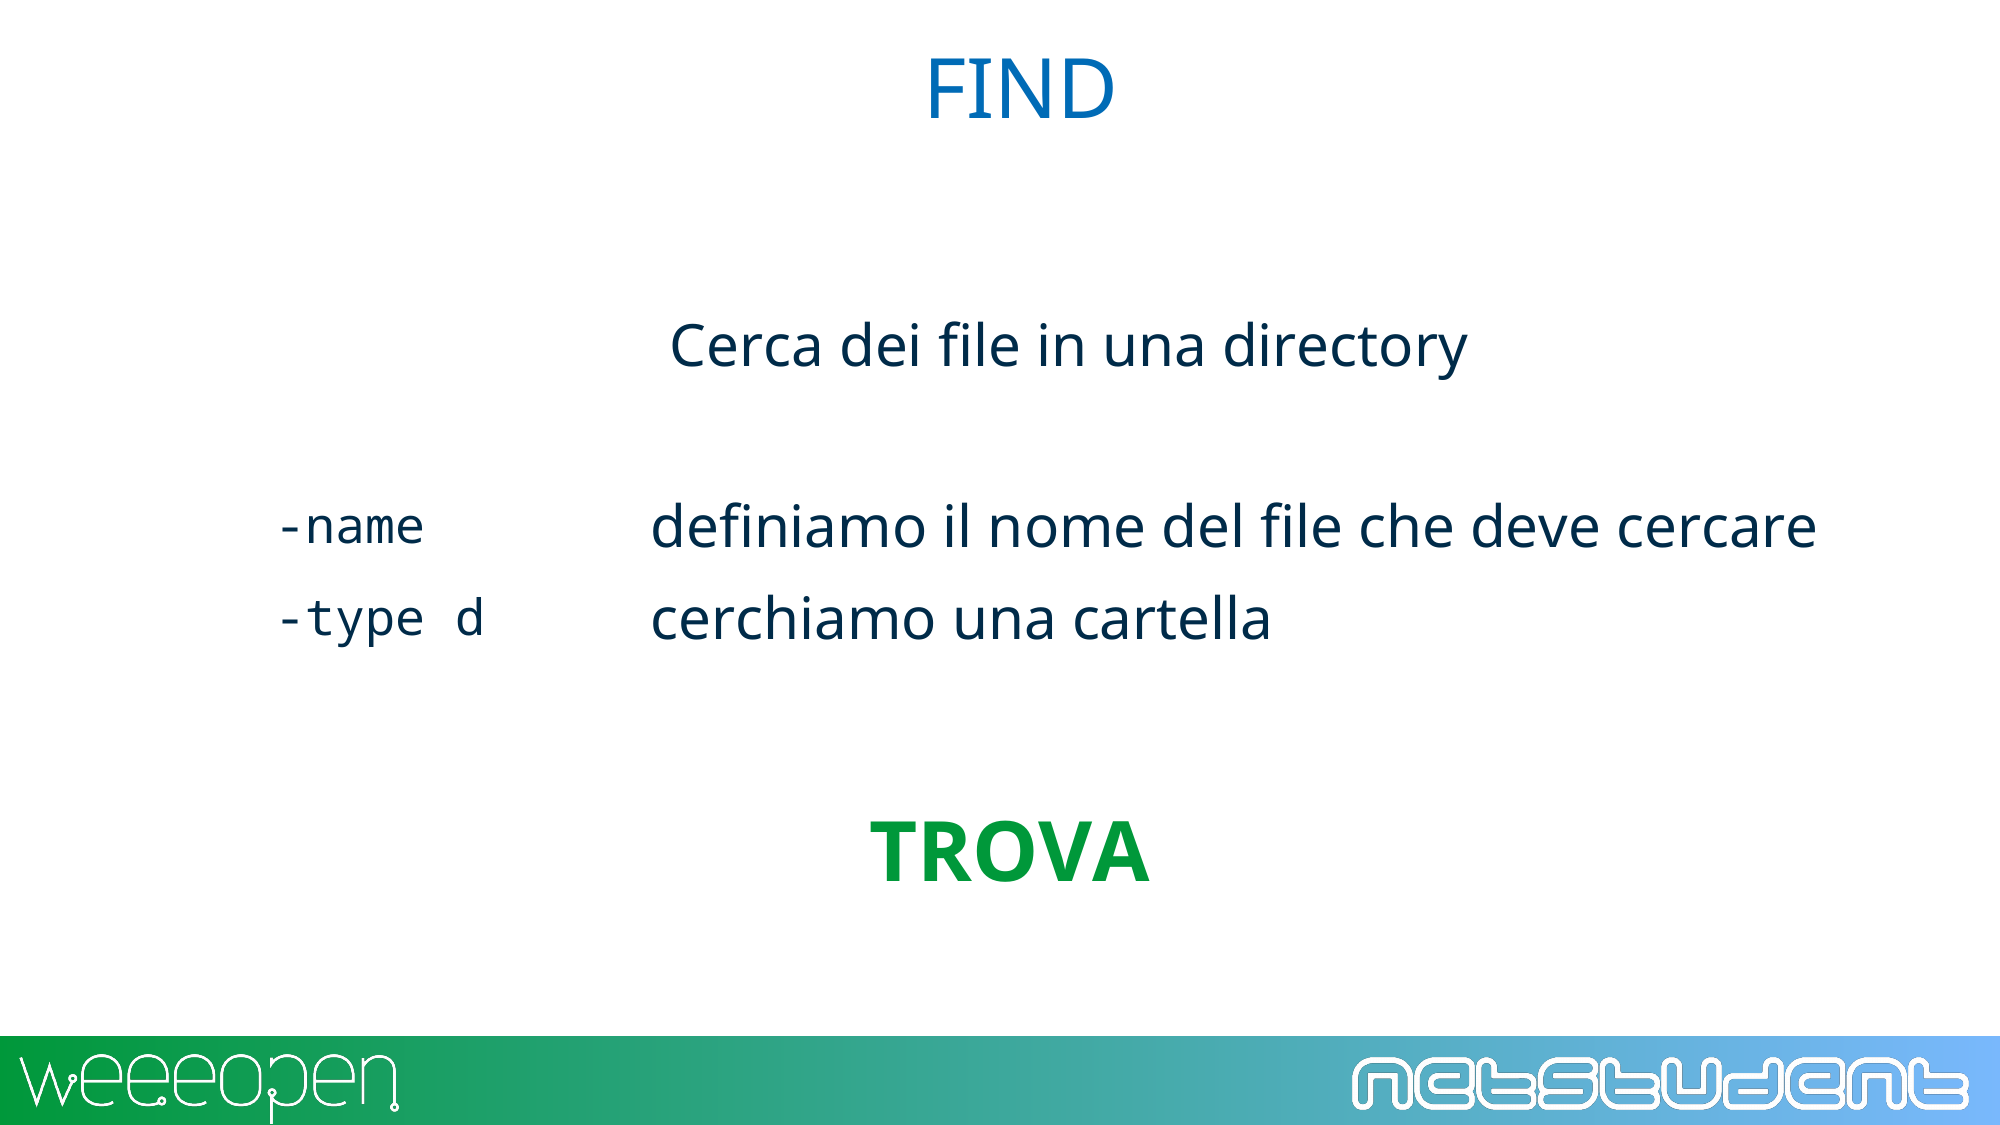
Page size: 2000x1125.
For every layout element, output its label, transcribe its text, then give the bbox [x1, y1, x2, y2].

text_box TROVA [869, 792, 1128, 890]
text_box cerchiamo una cartella [650, 577, 1165, 646]
text_box -type d [275, 581, 562, 650]
text_box FIND [923, 29, 1073, 128]
picture [1352, 1057, 1969, 1110]
text_box Cerca dei file in una directory [670, 304, 1333, 373]
text_box -name [275, 489, 439, 581]
text_box [0, 1036, 2000, 1125]
text_box definiamo il nome del file che deve cercare [650, 485, 1614, 554]
picture [19, 1054, 399, 1124]
